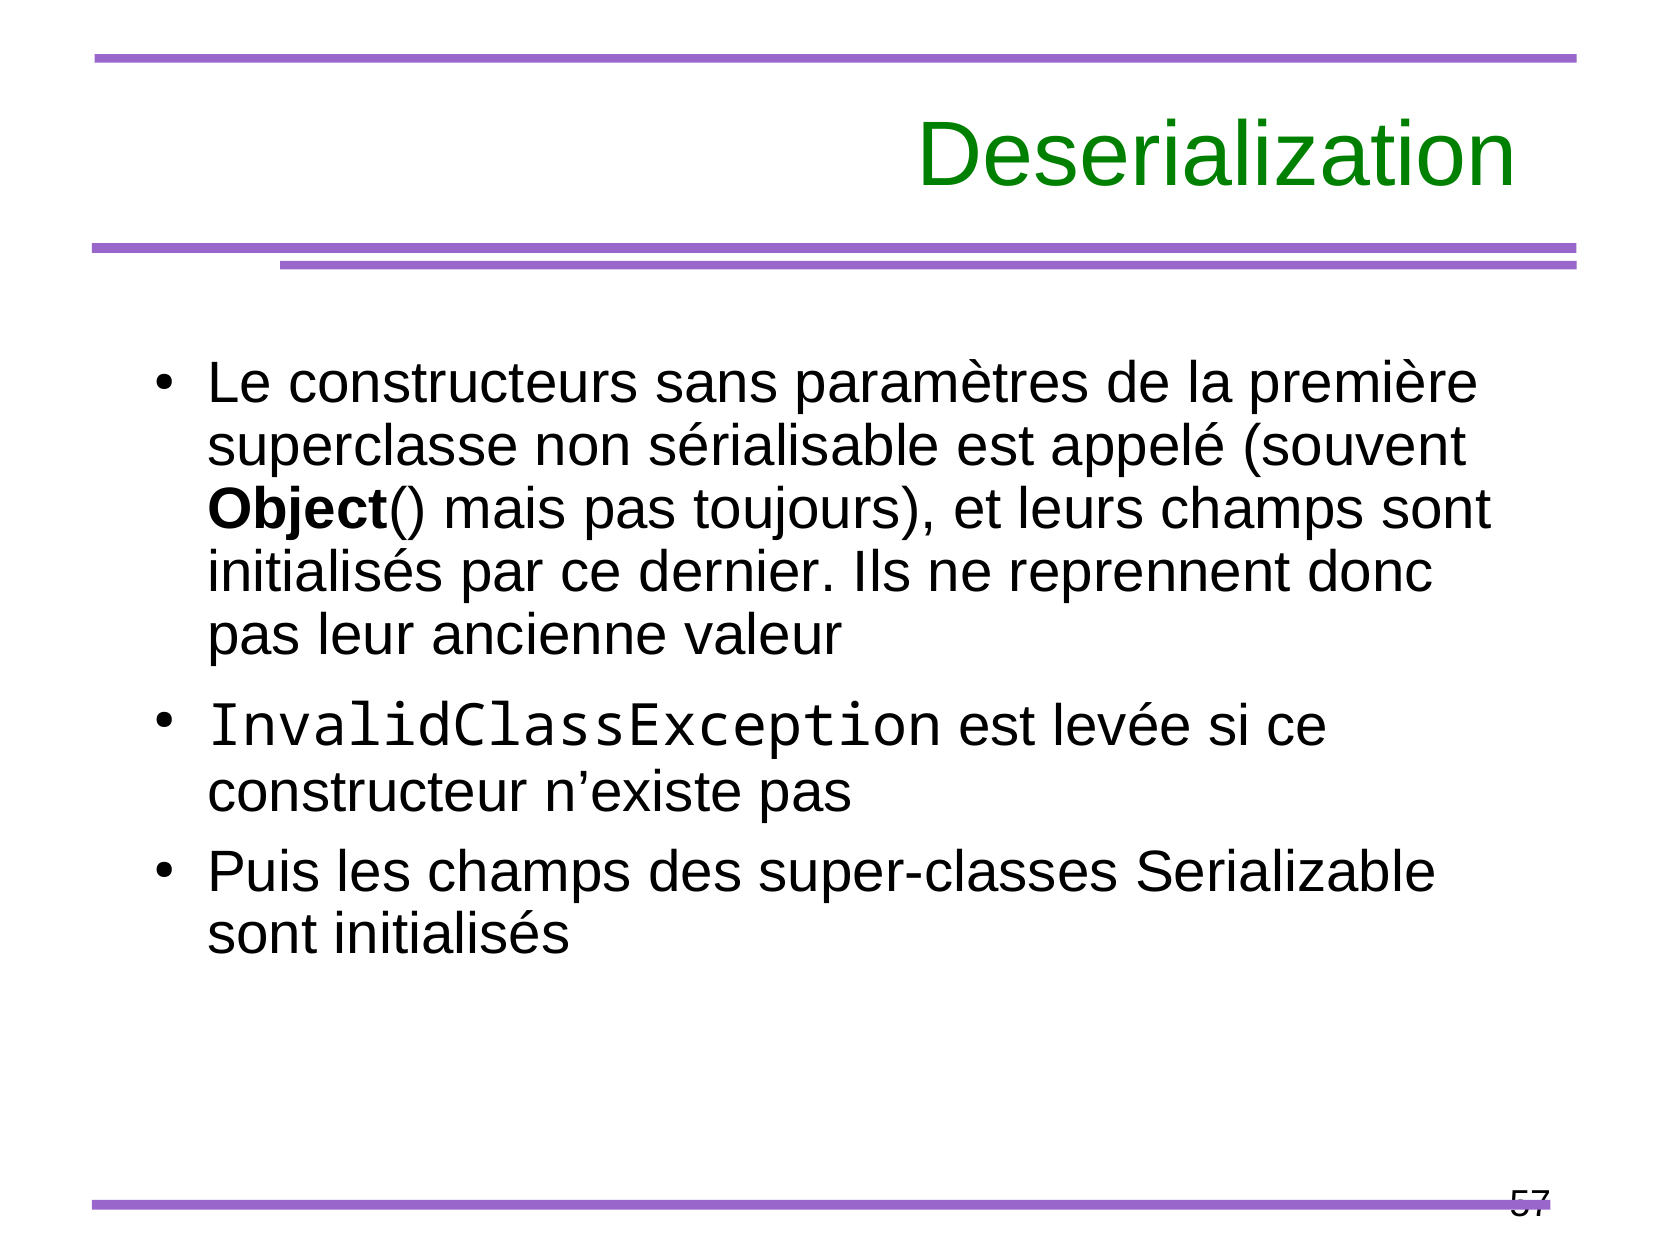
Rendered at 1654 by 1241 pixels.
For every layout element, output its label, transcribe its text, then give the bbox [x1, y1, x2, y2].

title Deserialization [121, 49, 1534, 257]
list Le constructeurs sans paramètres de la première superclasse non sérialisable est appelé (souvent Object() mais pas toujours), et leurs champs sont initialisés par ce dernier. Ils ne reprennent donc pas leur ancienne valeur InvalidClassException est levée si ce constructeur n’existe pas Puis les champs des super-classes Serializable sont initialisés [121, 344, 1534, 1142]
